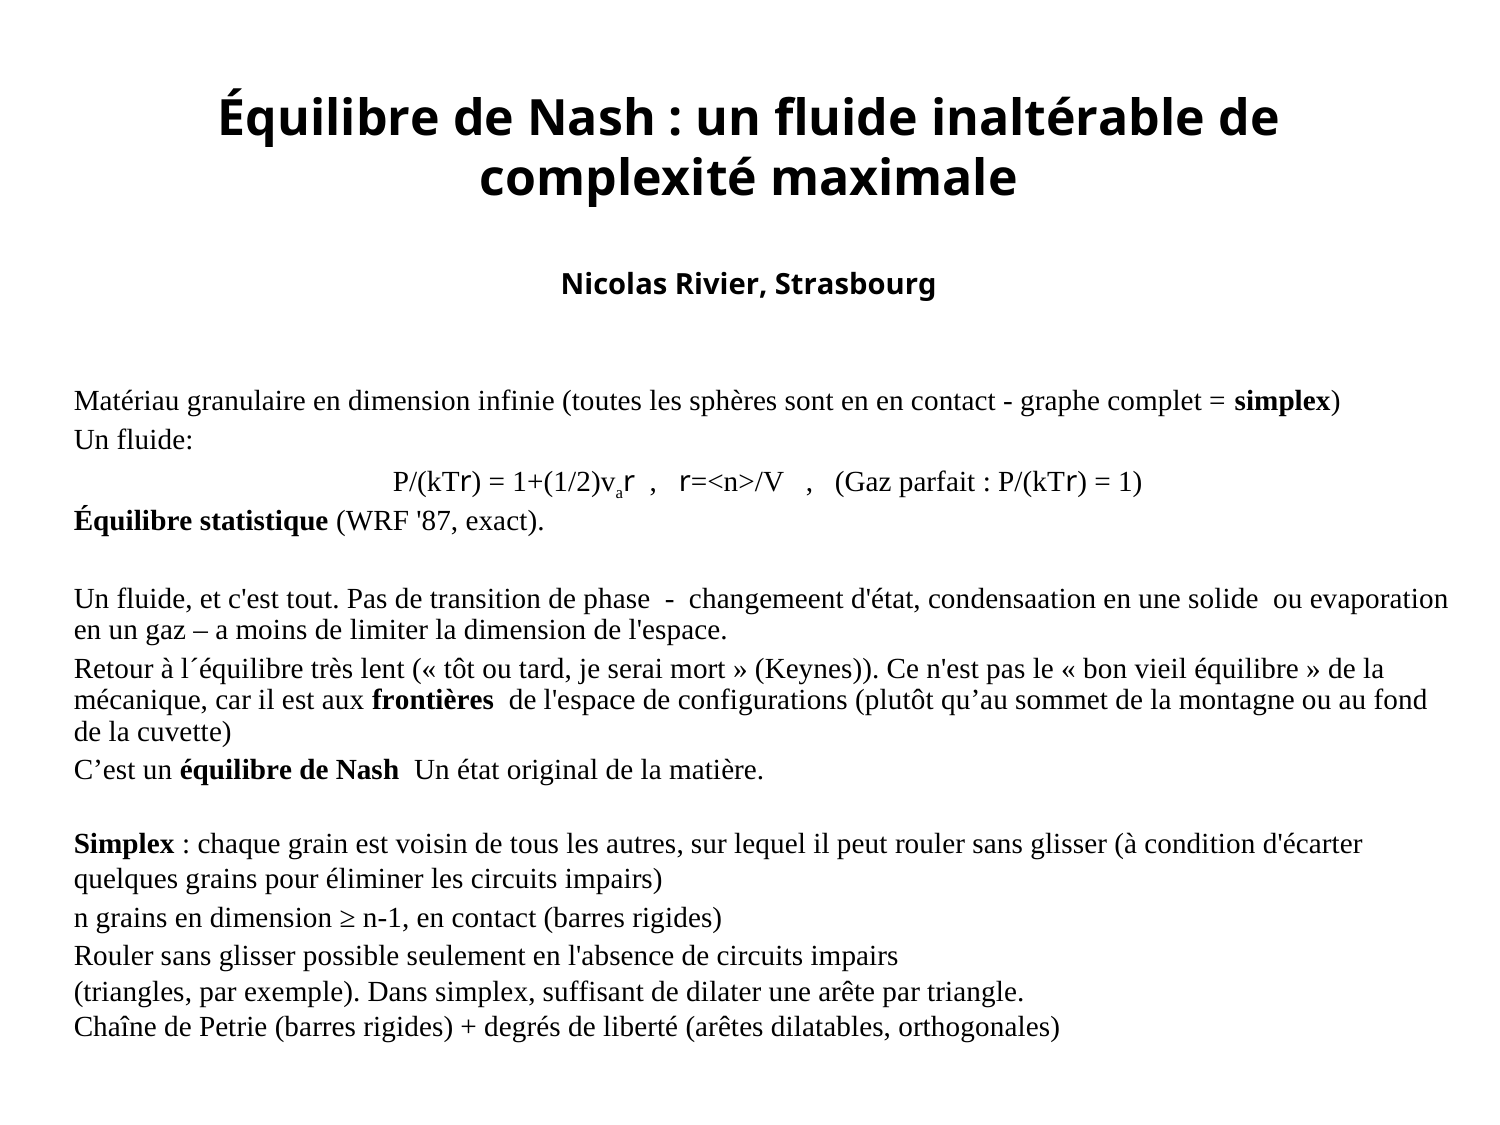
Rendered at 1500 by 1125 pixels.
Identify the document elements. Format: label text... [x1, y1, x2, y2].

title Équilibre de Nash : un fluide inaltérable de complexité maximale Nicolas Rivier, Strasbourg [112, 99, 1386, 286]
text_box Matériau granulaire en dimension infinie (toutes les sphères sont en en contact - graphe complet = simplex) Un fluide: P/(kTr) = 1+(1/2)var , r=<n>/V , (Gaz parfait : P/(kTr) = 1) Équilibre statistique (WRF '87, exact). Un fluide, et c'est tout. Pas de transition de phase - changemeent d'état, condensaation en une solide ou evaporation en un gaz – a moins de limiter la dimension de l'espace. Retour à l´équilibre très lent (« tôt ou tard, je serai mort » (Keynes)). Ce n'est pas le « bon vieil équilibre » de la mécanique, car il est aux frontières de l'espace de configurations (plutôt qu’au sommet de la montagne ou au fond de la cuvette) C’est un équilibre de Nash Un état original de la matière. Simplex : chaque grain est voisin de tous les autres, sur lequel il peut rouler sans glisser (à condition d'écarter quelques grains pour éliminer les circuits impairs) n grains en dimension ≥ n-1, en contact (barres rigides) Rouler sans glisser possible seulement en l'absence de circuits impairs (triangles, par exemple). Dans simplex, suffisant de dilater une arête par triangle. Chaîne de Petrie (barres rigides) + degrés de liberté (arêtes dilatables, orthogonales) [59, 377, 1477, 1125]
